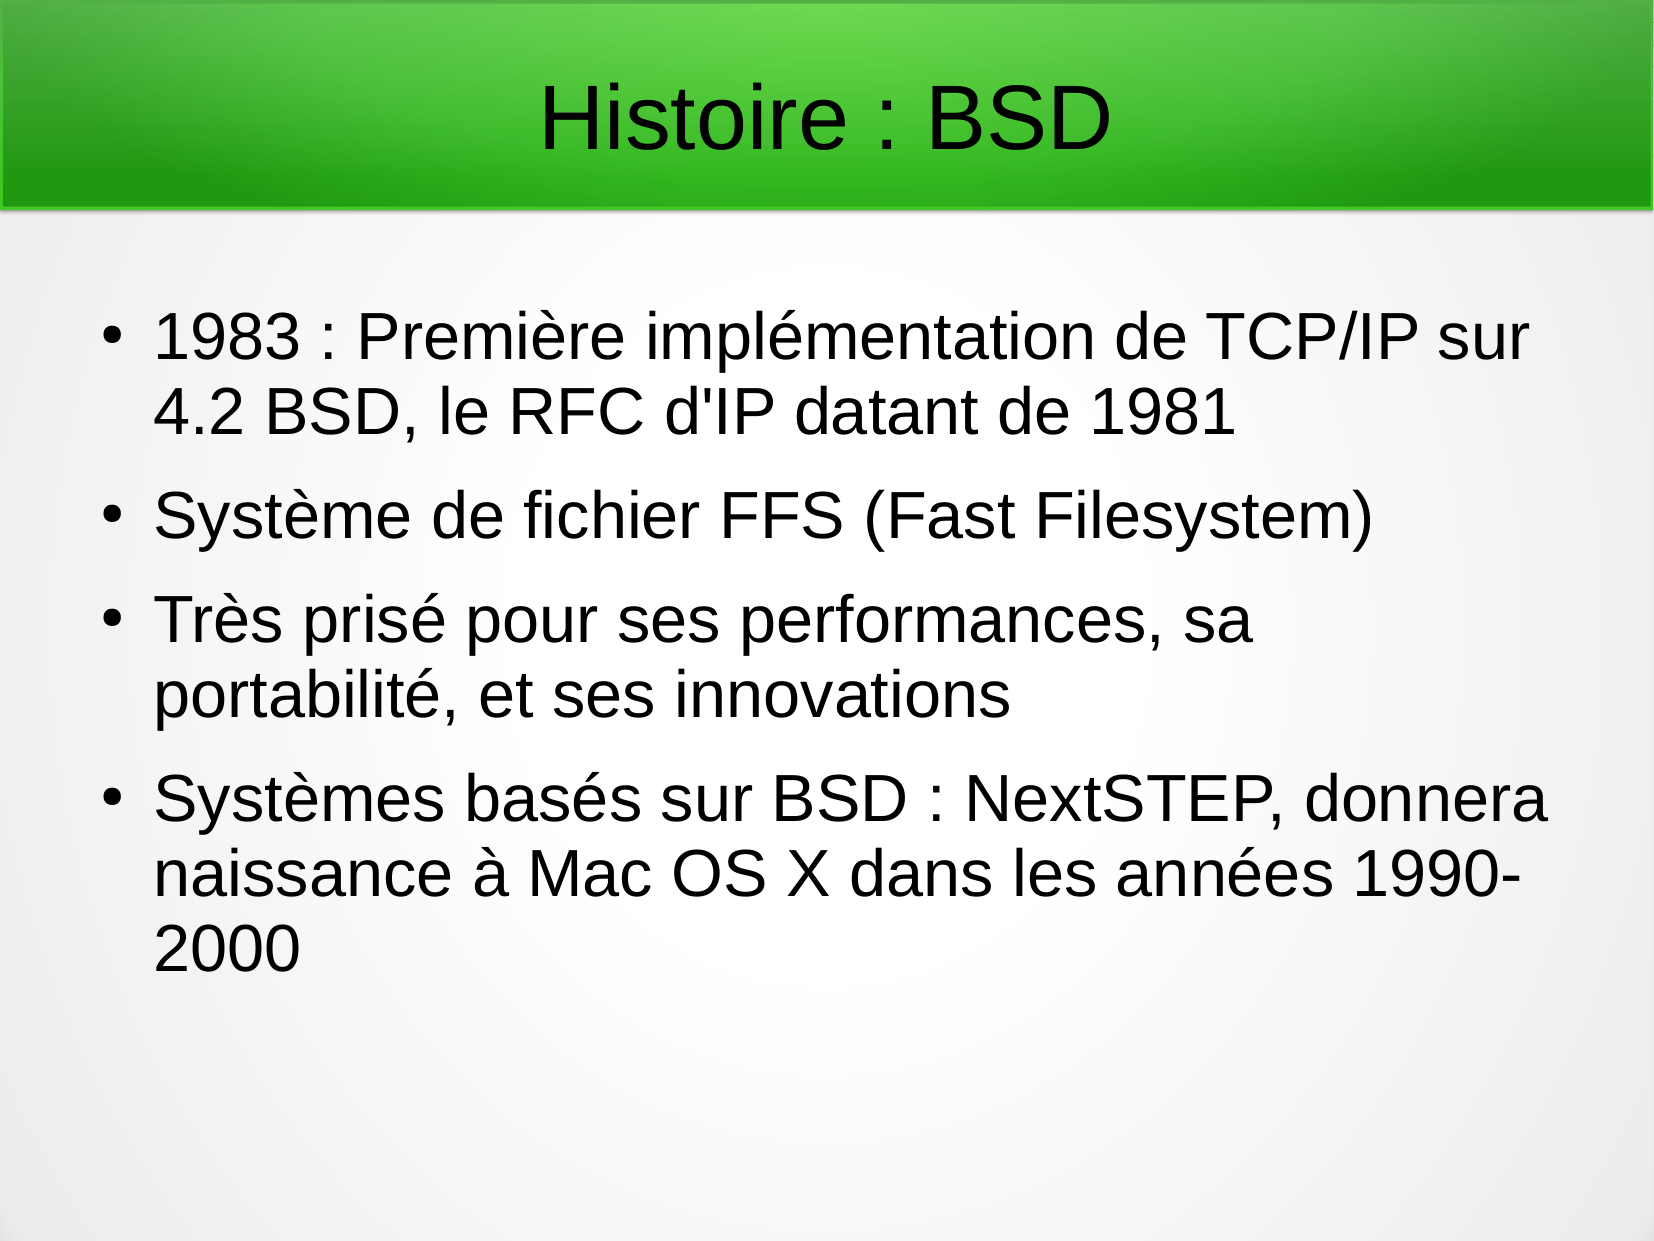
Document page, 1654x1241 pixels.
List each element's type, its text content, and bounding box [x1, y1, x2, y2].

list 1983 : Première implémentation de TCP/IP sur 4.2 BSD, le RFC d'IP datant de 1981 Système de fichier FFS (Fast Filesystem) Très prisé pour ses performances, sa portabilité, et ses innovations Systèmes basés sur BSD : NextSTEP, donnera naissance à Mac OS X dans les années 1990-2000 [82, 299, 1571, 1019]
title Histoire : BSD [82, 47, 1571, 189]
